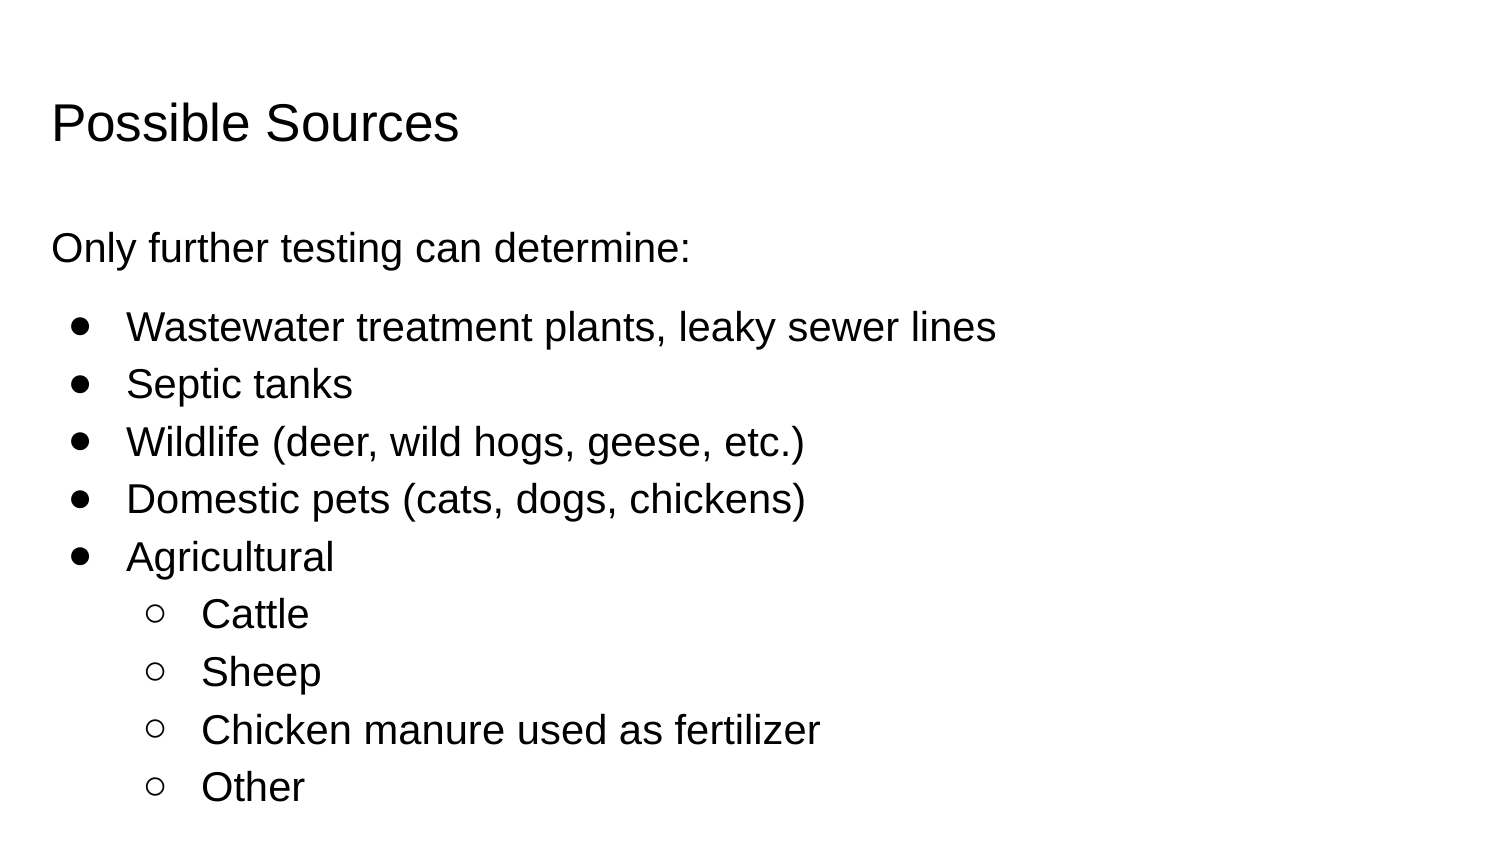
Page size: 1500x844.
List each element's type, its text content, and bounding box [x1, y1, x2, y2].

list Only further testing can determine: Wastewater treatment plants, leaky sewer lines Septic tanks Wildlife (deer, wild hogs, geese, etc.) Domestic pets (cats, dogs, chickens) Agricultural Cattle Sheep Chicken manure used as fertilizer Other [51, 198, 1449, 836]
title Possible Sources [51, 72, 1449, 167]
